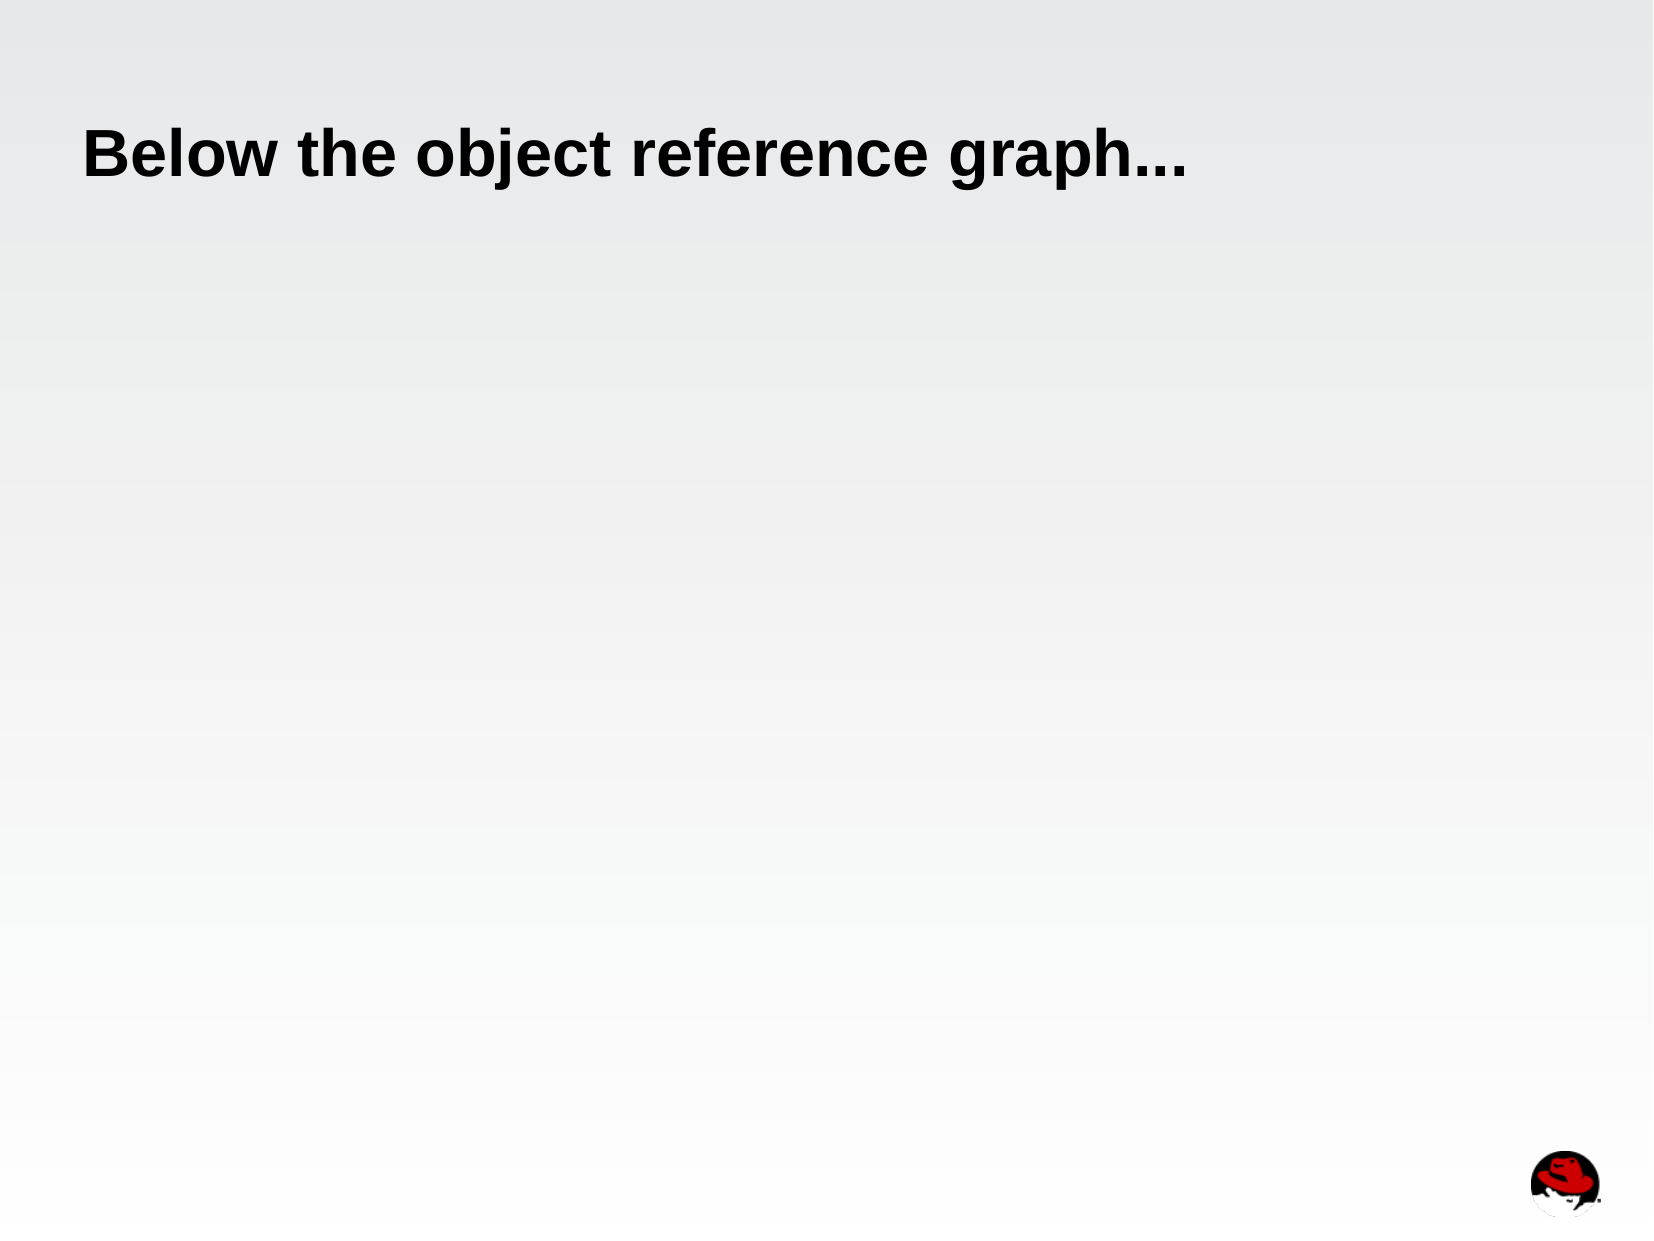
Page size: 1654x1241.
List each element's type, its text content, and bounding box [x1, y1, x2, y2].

picture [0, 0, 1654, 1241]
title Below the object reference graph... [82, 56, 1571, 250]
